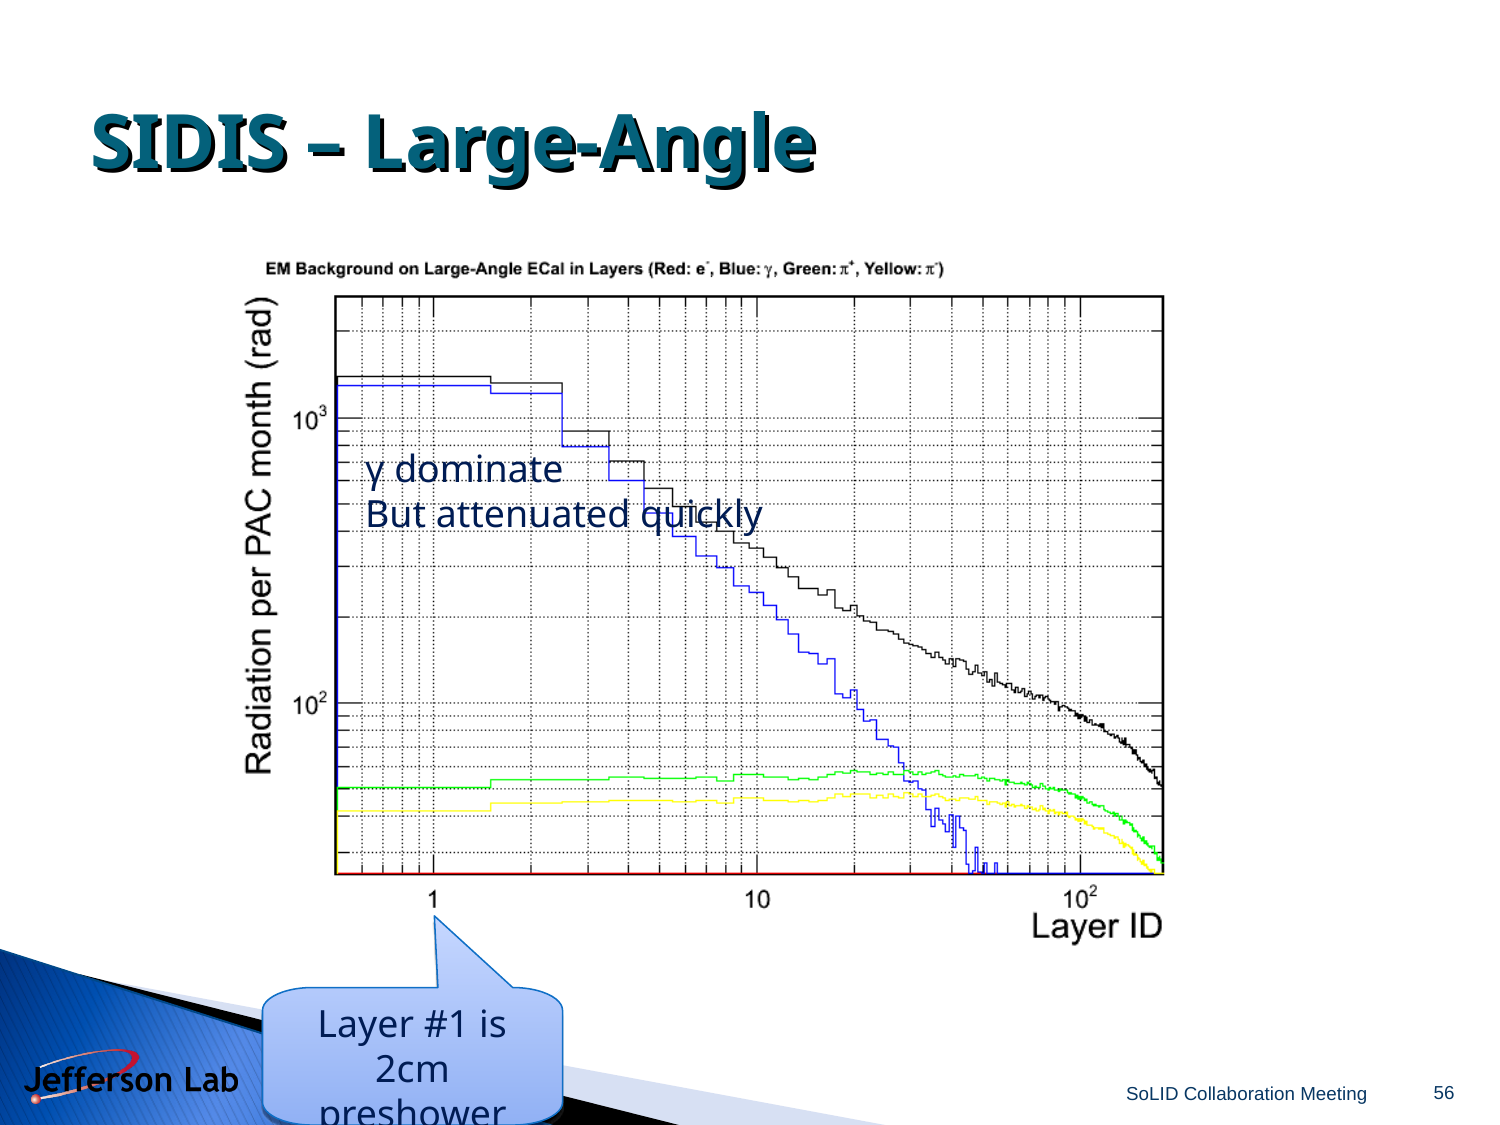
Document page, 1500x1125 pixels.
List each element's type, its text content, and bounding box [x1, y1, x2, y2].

text_box Layer #1 is 2cm preshower scint. [262, 915, 563, 1125]
text_box γ dominate But attenuated quickly [350, 437, 778, 542]
picture [233, 242, 1267, 986]
title SIDIS – Large-Angle [75, 45, 1426, 233]
text_box 56 [1418, 1051, 1479, 1112]
text_box SoLID Collaboration Meeting [1074, 1051, 1418, 1112]
